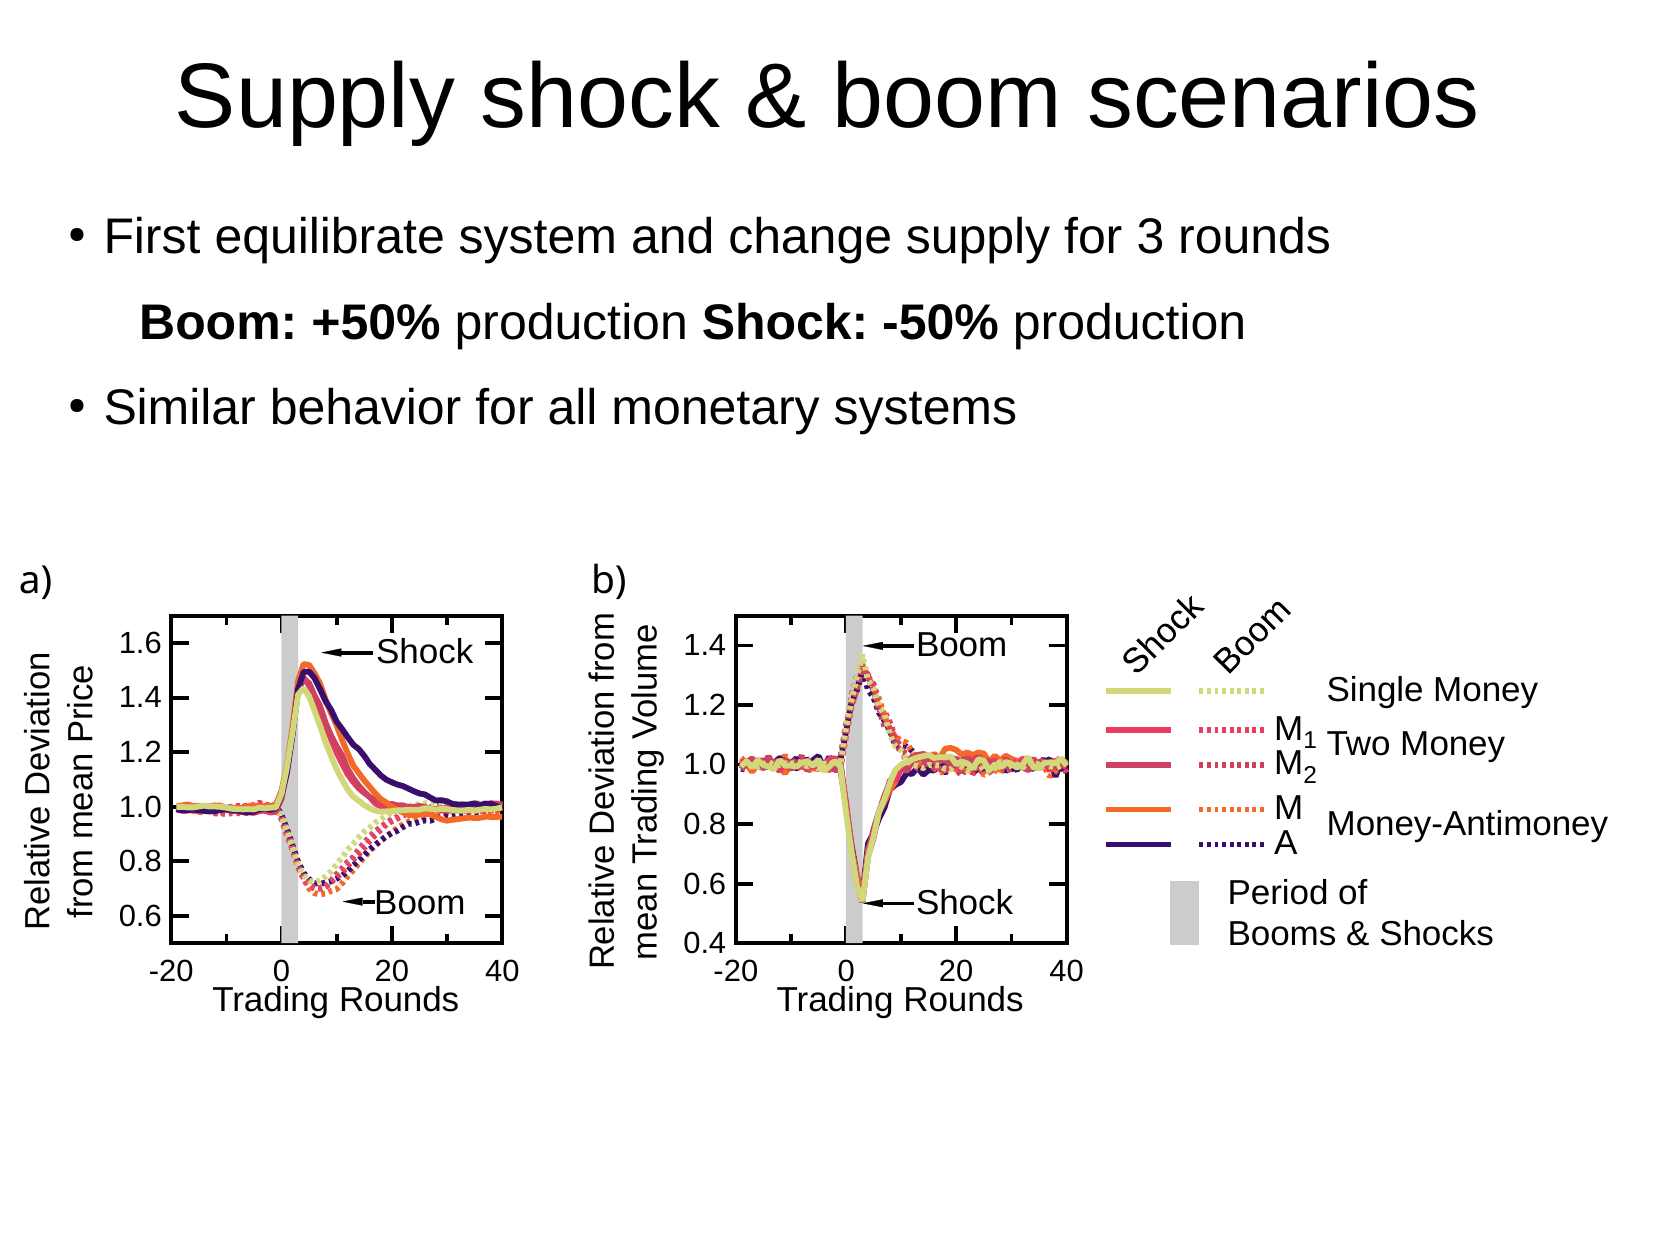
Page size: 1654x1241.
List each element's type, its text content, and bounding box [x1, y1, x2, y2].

title Supply shock & boom scenarios [53, 44, 1604, 147]
picture [17, 561, 1613, 1023]
text_box First equilibrate system and change supply for 3 rounds Boom: +50% production Shock: -50% production Similar behavior for all monetary systems [53, 201, 1612, 561]
